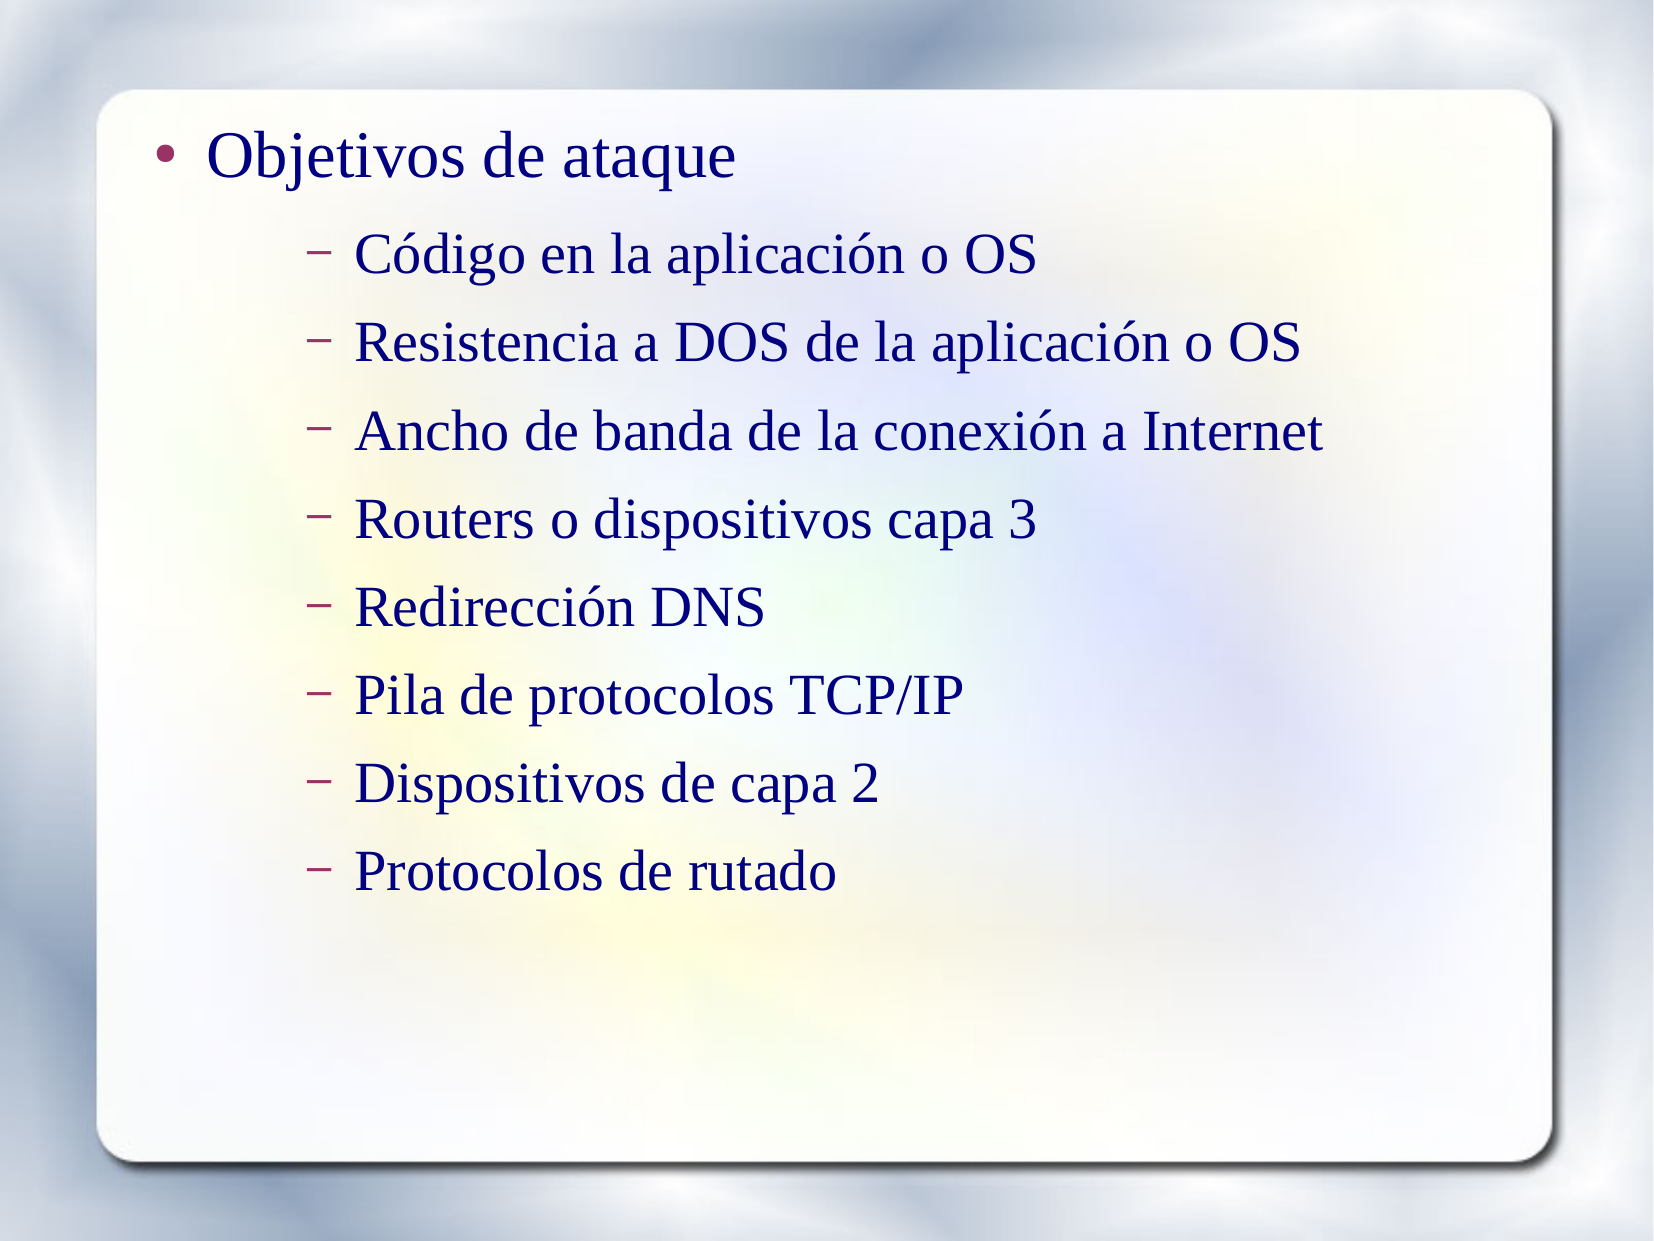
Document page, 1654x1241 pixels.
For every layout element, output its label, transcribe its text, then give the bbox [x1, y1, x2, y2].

picture [0, 0, 1654, 1241]
list Objetivos de ataque Código en la aplicación o OS Resistencia a DOS de la aplicación o OS Ancho de banda de la conexión a Internet Routers o dispositivos capa 3 Redirección DNS Pila de protocolos TCP/IP Dispositivos de capa 2 Protocolos de rutado [118, 118, 1531, 1211]
